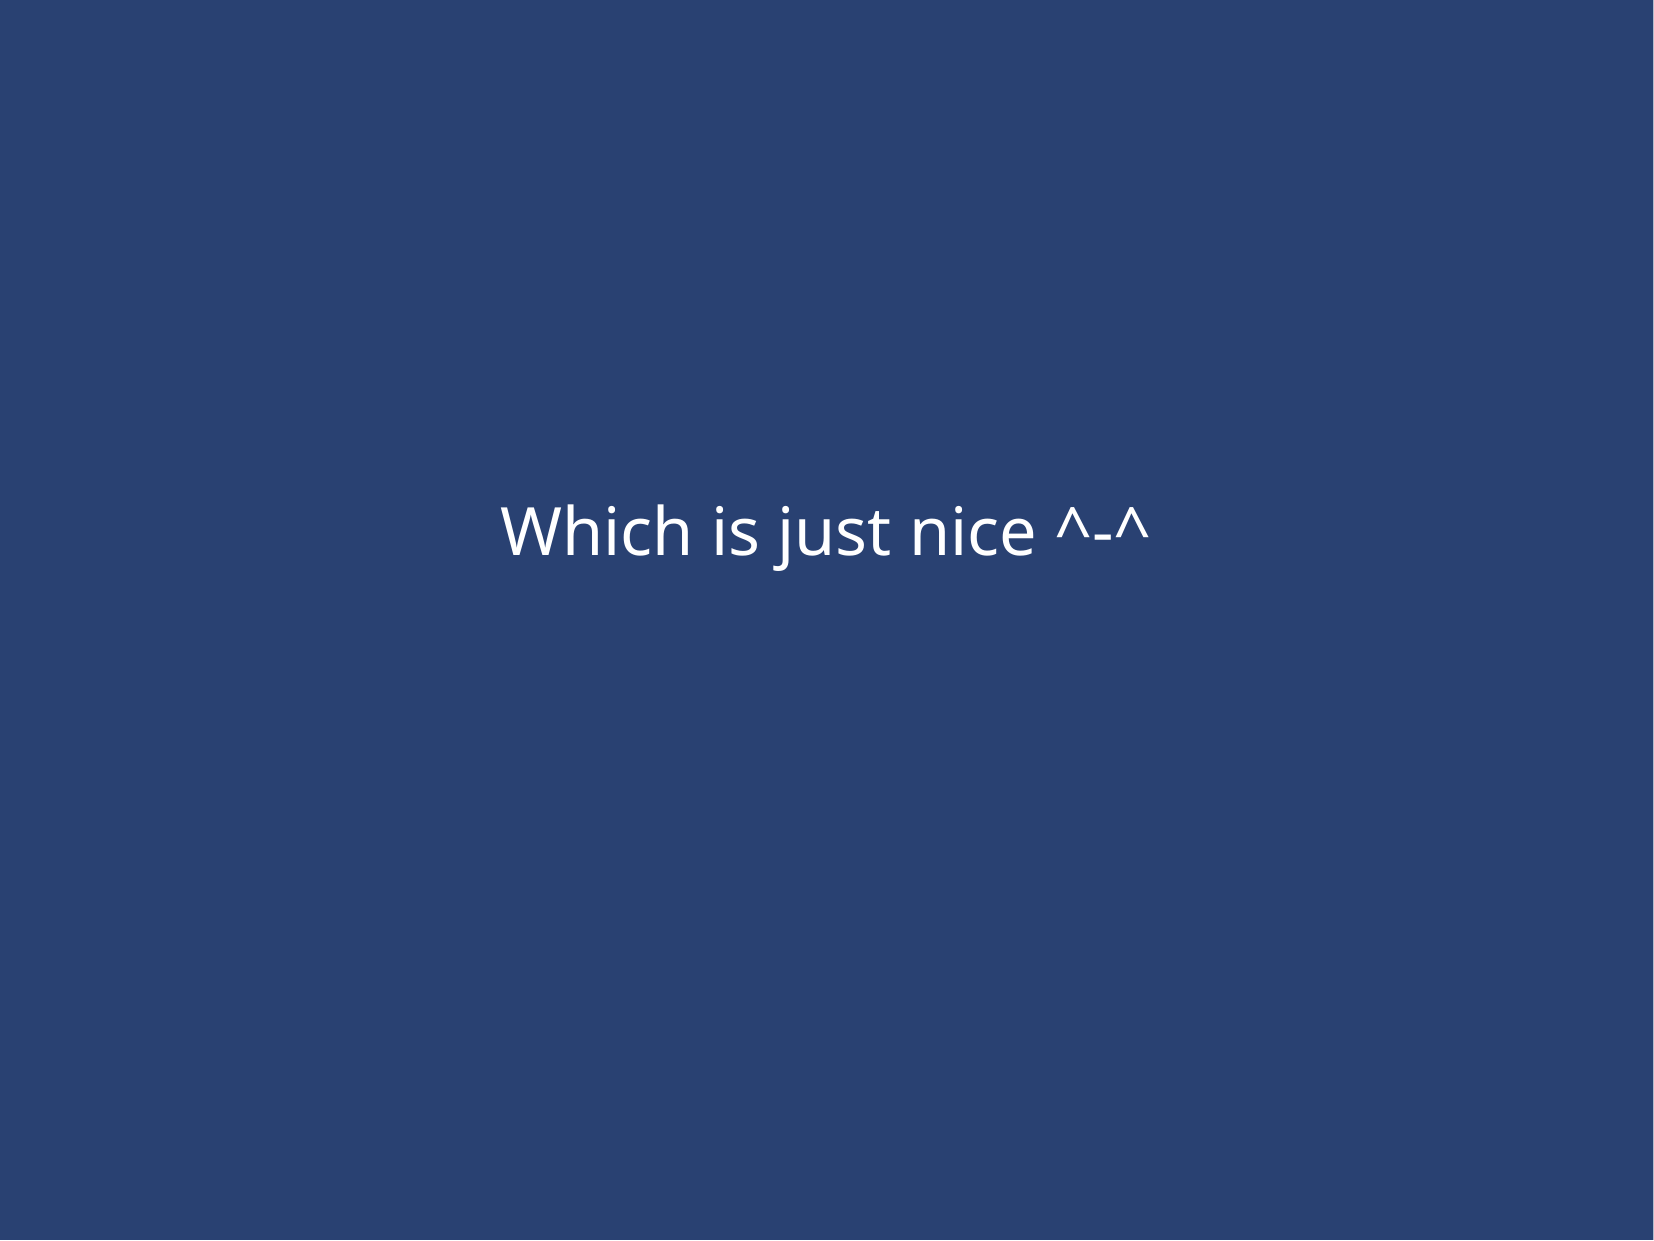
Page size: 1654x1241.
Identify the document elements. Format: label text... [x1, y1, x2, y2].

subtitle Which is just nice ^-^ [82, 49, 1571, 1109]
